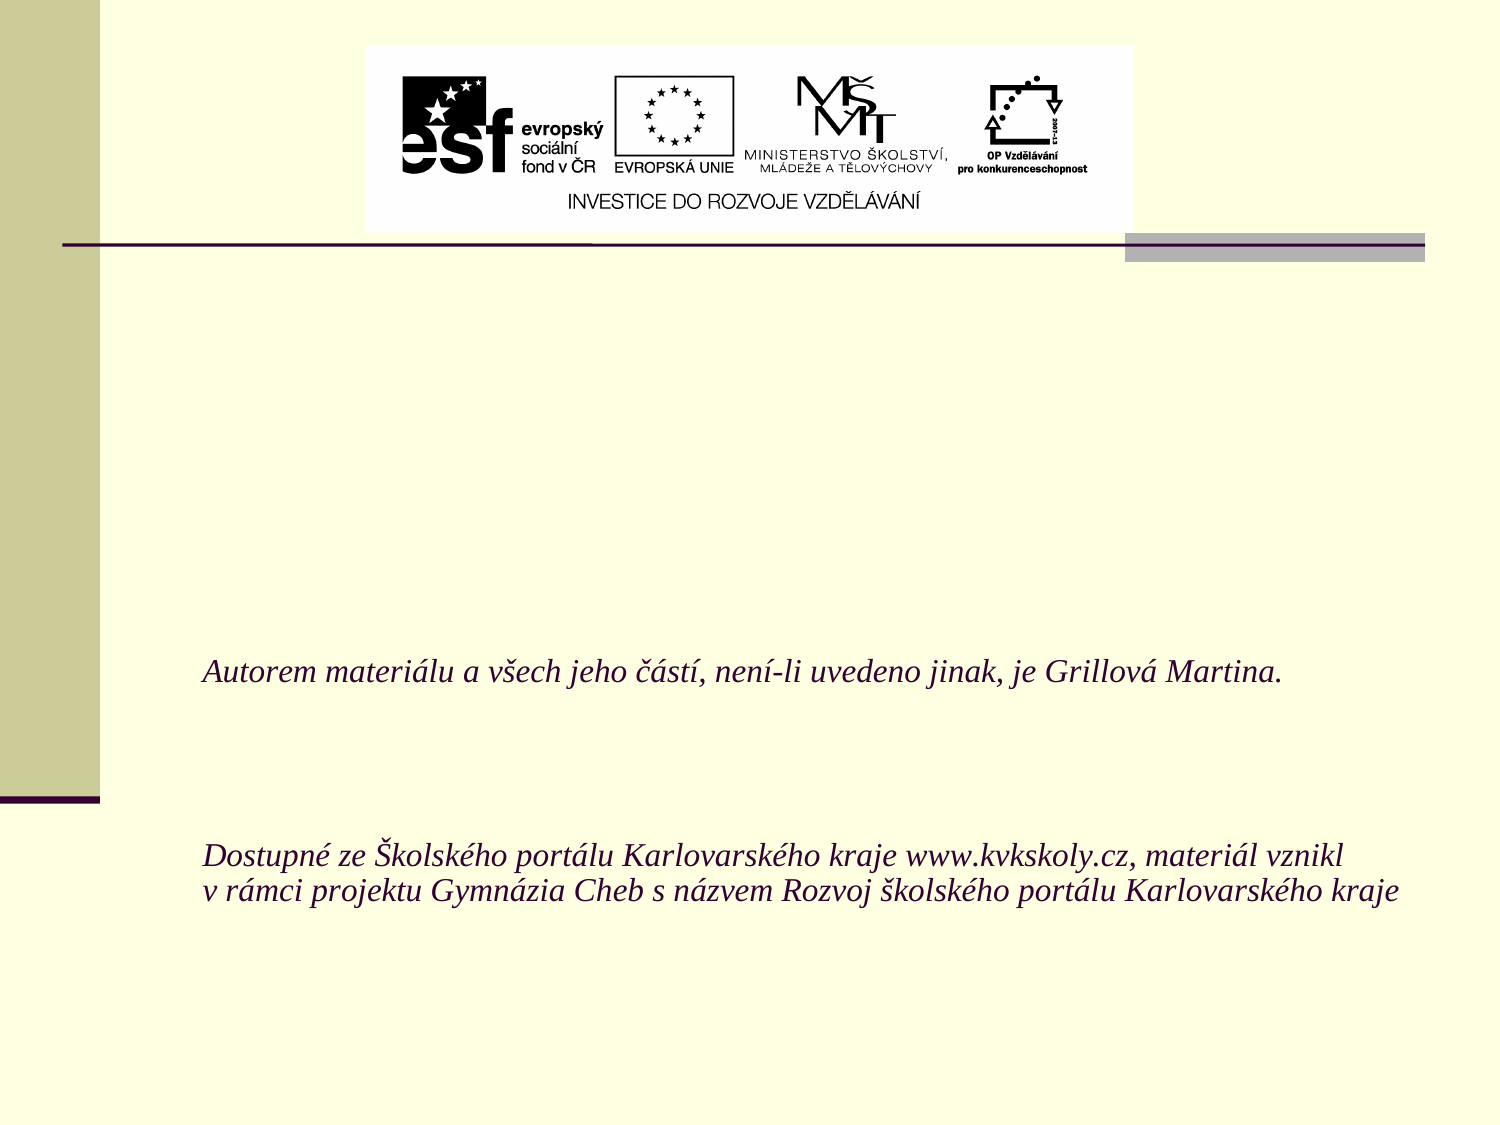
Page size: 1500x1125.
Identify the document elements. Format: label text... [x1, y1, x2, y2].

picture [366, 45, 1134, 233]
list Autorem materiálu a všech jeho částí, není-li uvedeno jinak, je Grillová Martina. Dostupné ze Školského portálu Karlovarského kraje www.kvkskoly.cz, materiál vznikl v rámci projektu Gymnázia Cheb s názvem Rozvoj školského portálu Karlovarského kraje [75, 262, 1426, 1005]
